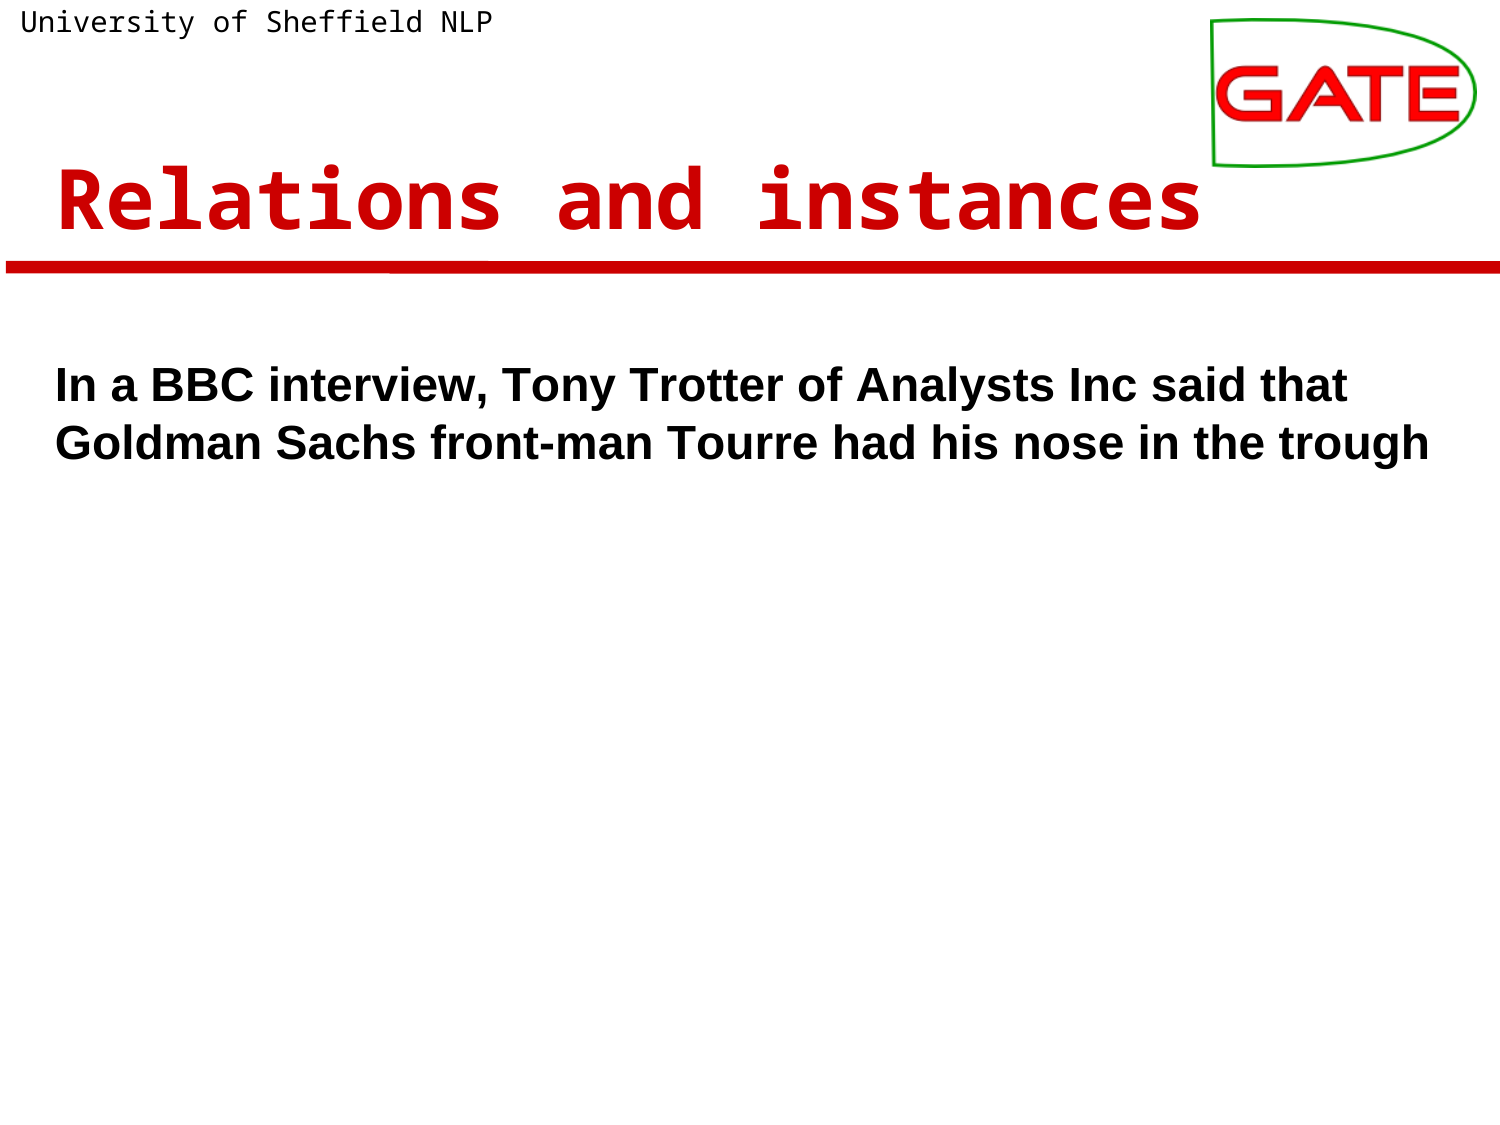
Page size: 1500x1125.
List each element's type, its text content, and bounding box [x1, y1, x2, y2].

picture [1210, 18, 1477, 168]
title Relations and instances [41, 37, 1391, 254]
text_box In a BBC interview, Tony Trotter of Analysts Inc said that Goldman Sachs front-man Tourre had his nose in the trough [40, 346, 1477, 477]
